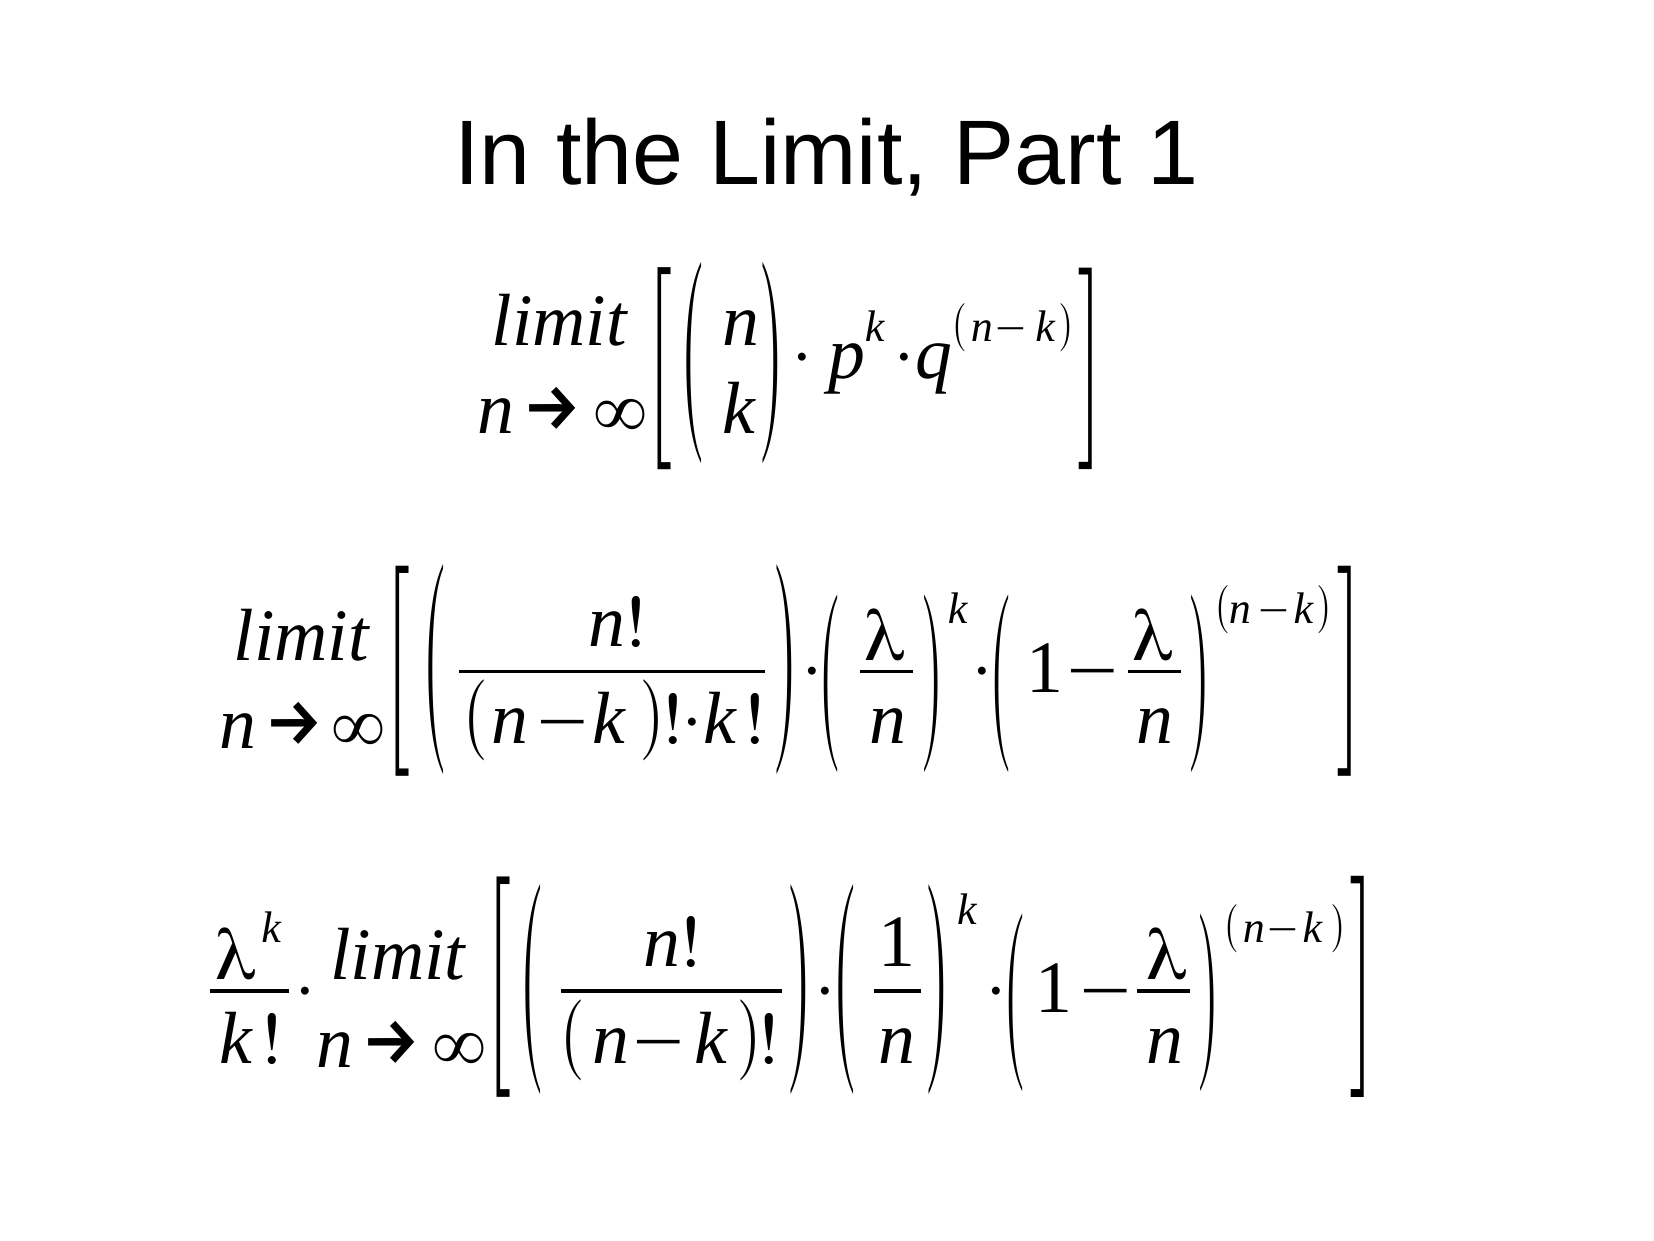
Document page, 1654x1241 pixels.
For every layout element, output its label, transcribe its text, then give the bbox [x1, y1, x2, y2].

chart [187, 262, 1394, 1099]
title In the Limit, Part 1 [82, 49, 1571, 257]
